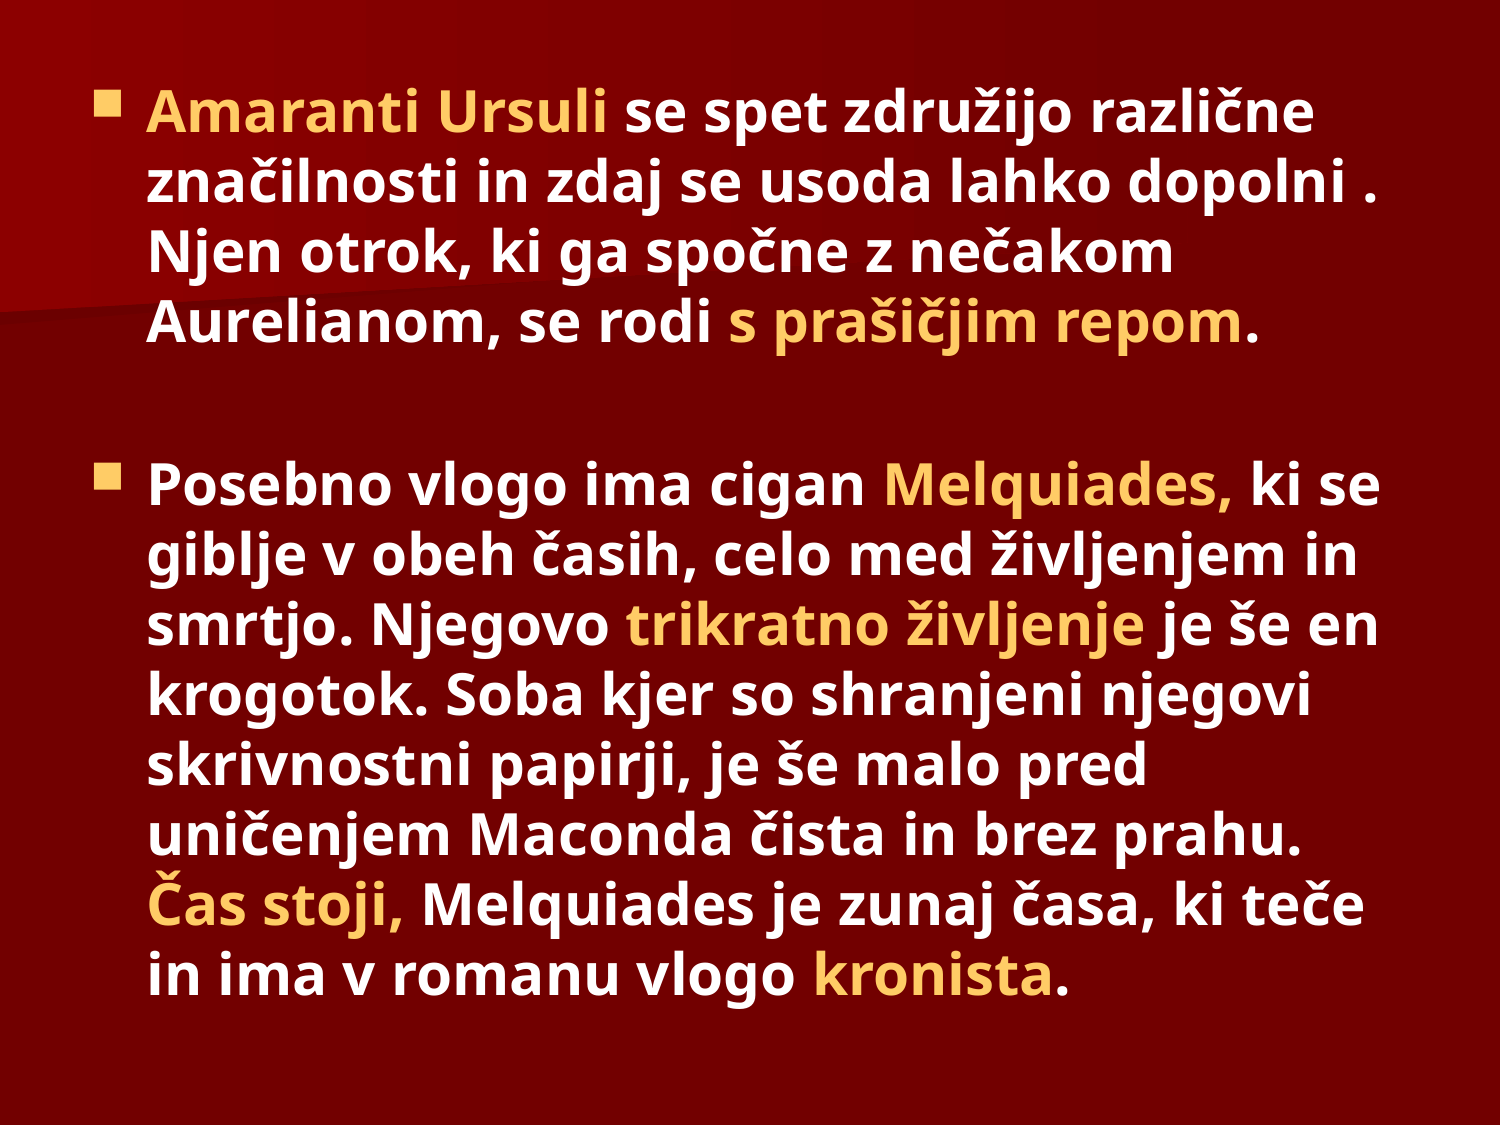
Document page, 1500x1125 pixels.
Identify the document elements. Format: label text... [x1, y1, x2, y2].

list Amaranti Ursuli se spet združijo različne značilnosti in zdaj se usoda lahko dopolni . Njen otrok, ki ga spočne z nečakom Aurelianom, se rodi s prašičjim repom. Posebno vlogo ima cigan Melquiades, ki se giblje v obeh časih, celo med življenjem in smrtjo. Njegovo trikratno življenje je še en krogotok. Soba kjer so shranjeni njegovi skrivnostni papirji, je še malo pred uničenjem Maconda čista in brez prahu. Čas stoji, Melquiades je zunaj časa, ki teče in ima v romanu vlogo kronista. [75, 66, 1425, 1000]
